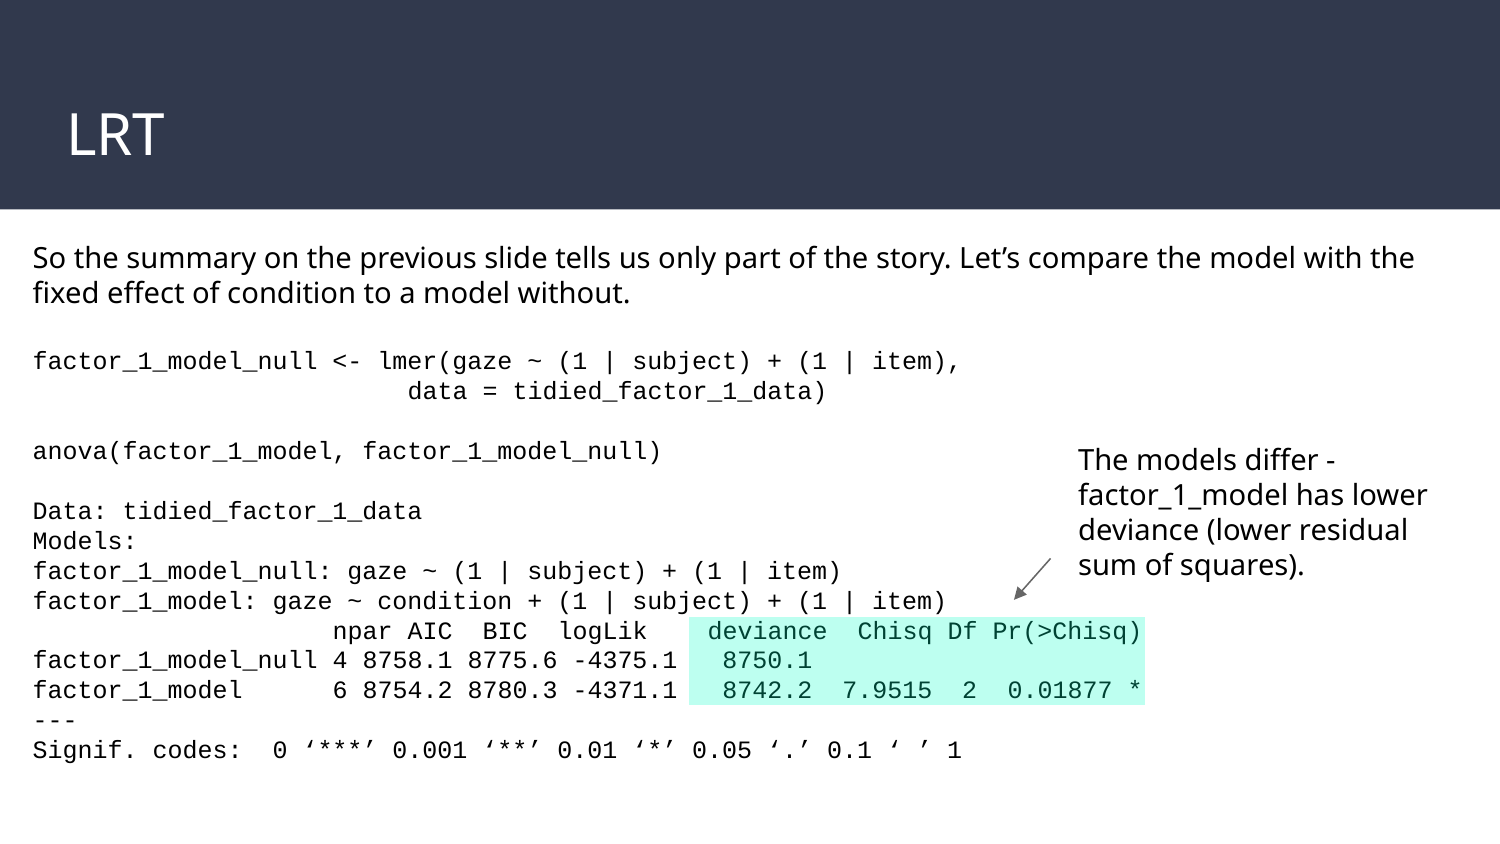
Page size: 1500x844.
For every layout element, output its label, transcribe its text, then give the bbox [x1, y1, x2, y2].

text_box So the summary on the previous slide tells us only part of the story. Let’s compare the model with the fixed effect of condition to a model without. factor_1_model_null <- lmer(gaze ~ (1 | subject) + (1 | item), data = tidied_factor_1_data) anova(factor_1_model, factor_1_model_null) Data: tidied_factor_1_data Models: factor_1_model_null: gaze ~ (1 | subject) + (1 | item) factor_1_model: gaze ~ condition + (1 | subject) + (1 | item) npar AIC BIC logLik deviance Chisq Df Pr(>Chisq) factor_1_model_null 4 8758.1 8775.6 -4375.1 8750.1 factor_1_model 6 8754.2 8780.3 -4371.1 8742.2 7.9515 2 0.01877 * --- Signif. codes: 0 ‘***’ 0.001 ‘**’ 0.01 ‘*’ 0.05 ‘.’ 0.1 ‘ ’ 1 [17, 224, 1472, 821]
title LRT [51, 82, 1449, 185]
text_box [688, 615, 1146, 707]
text_box The models differ - factor_1_model has lower deviance (lower residual sum of squares). [1063, 426, 1459, 586]
